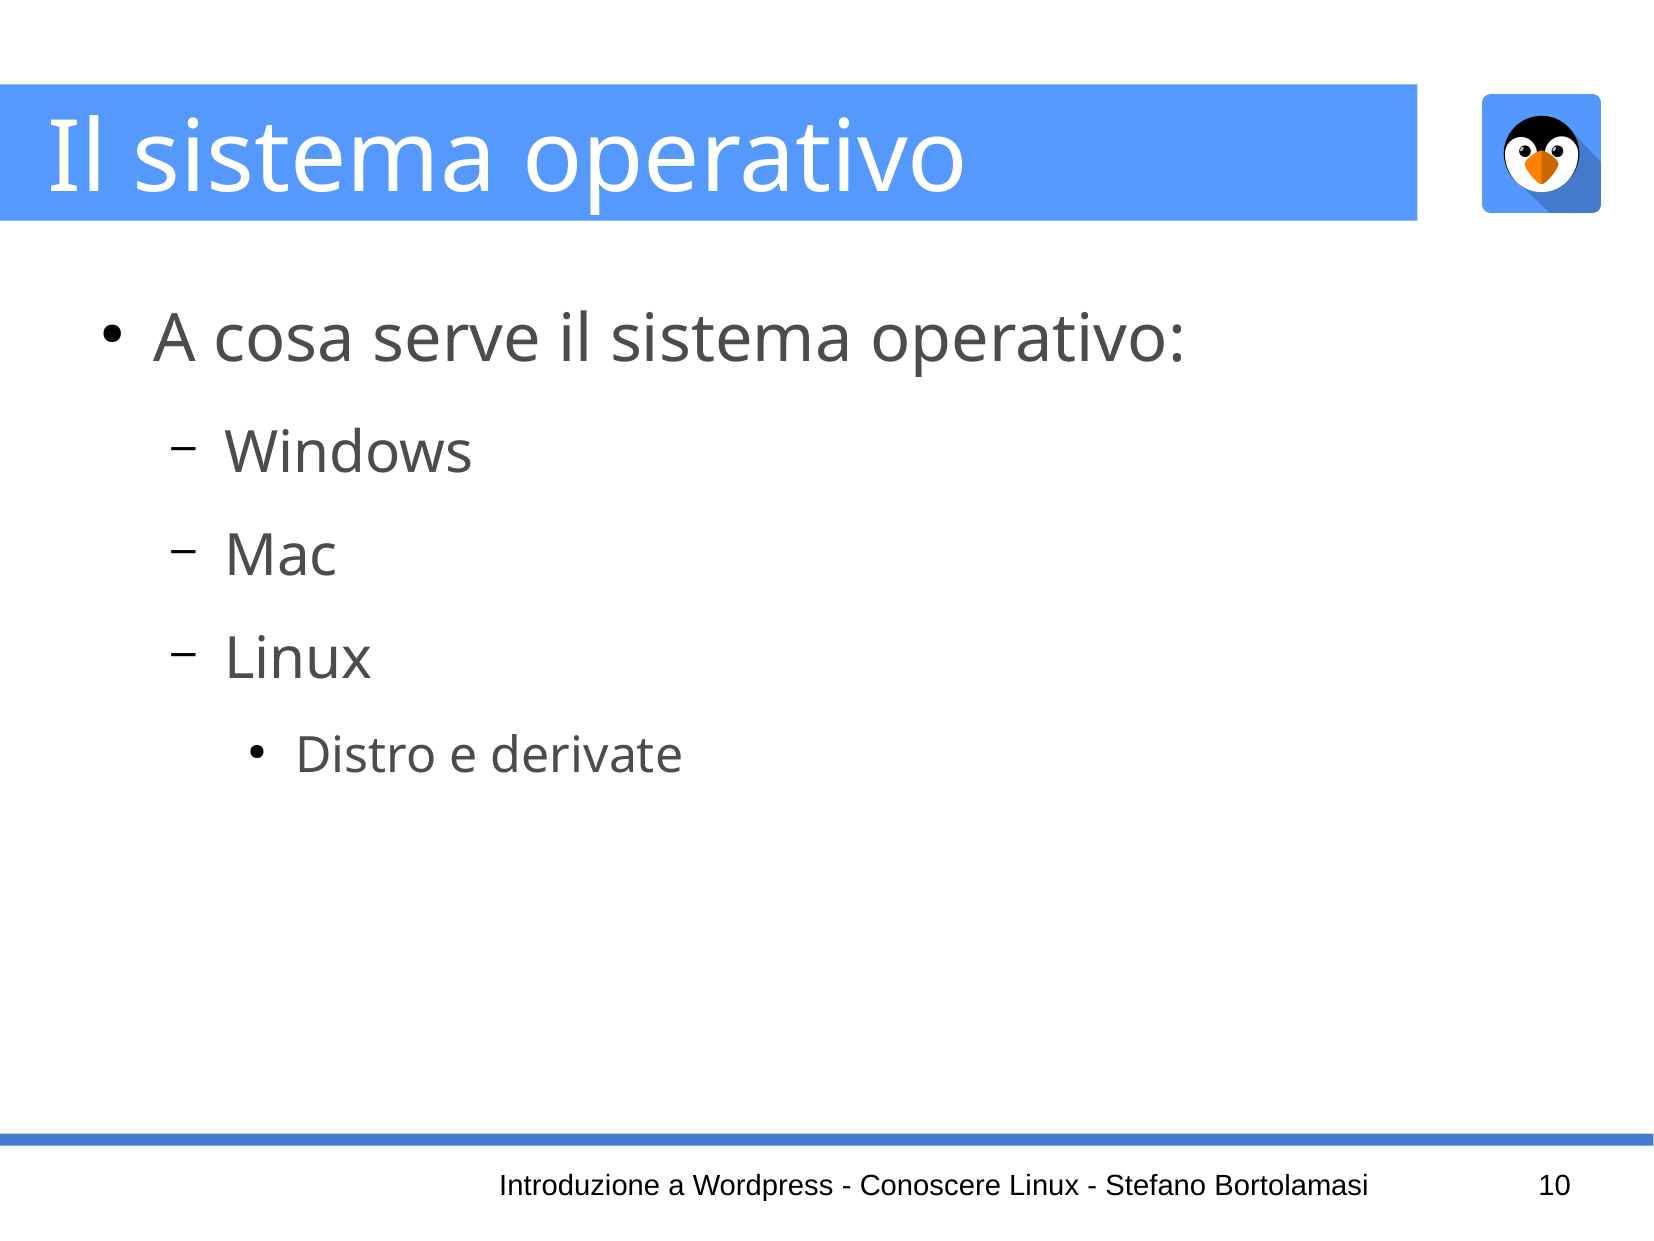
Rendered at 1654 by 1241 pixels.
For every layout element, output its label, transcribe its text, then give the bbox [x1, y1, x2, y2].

title Il sistema operativo [0, 91, 1418, 214]
list A cosa serve il sistema operativo: Windows Mac Linux Distro e derivate [82, 290, 1538, 1010]
picture [1482, 94, 1601, 213]
